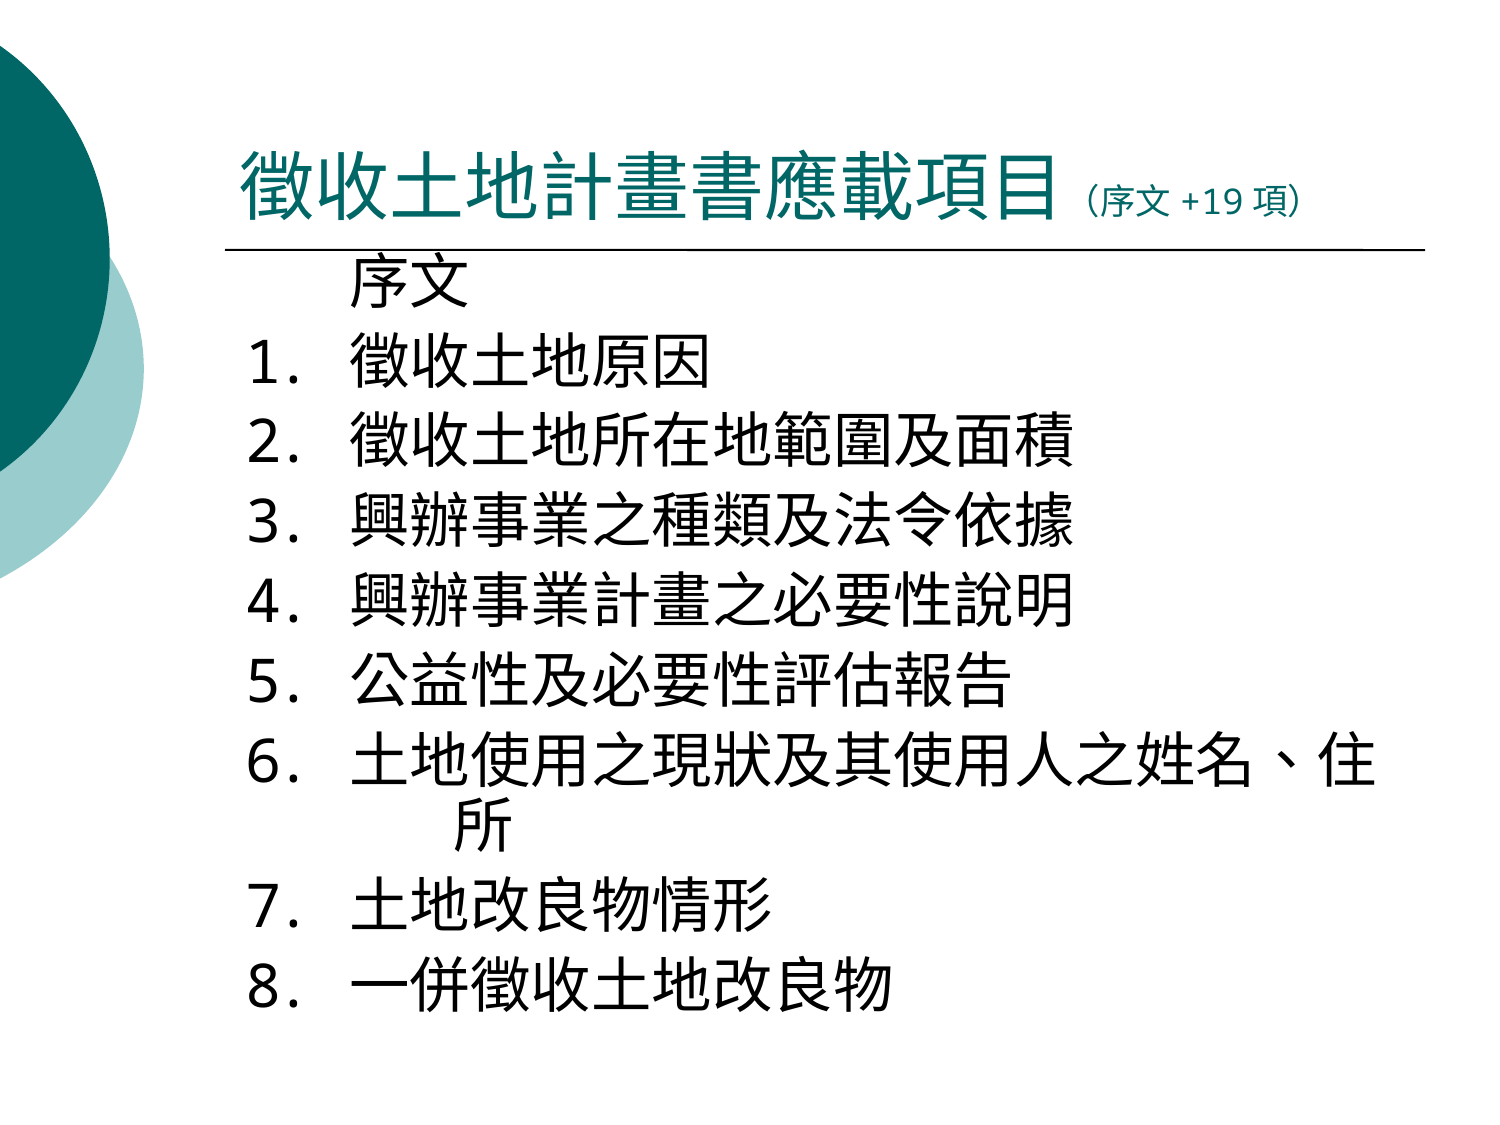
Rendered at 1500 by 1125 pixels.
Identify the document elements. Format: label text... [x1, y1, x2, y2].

list 序文 徵收土地原因 徵收土地所在地範圍及面積 興辦事業之種類及法令依據 興辦事業計畫之必要性說明 公益性及必要性評估報告 土地使用之現狀及其使用人之姓名、住所 土地改良物情形 一併徵收土地改良物 [230, 243, 1430, 1047]
title 徵收土地計畫書應載項目（序文+19項） [224, 49, 1425, 237]
